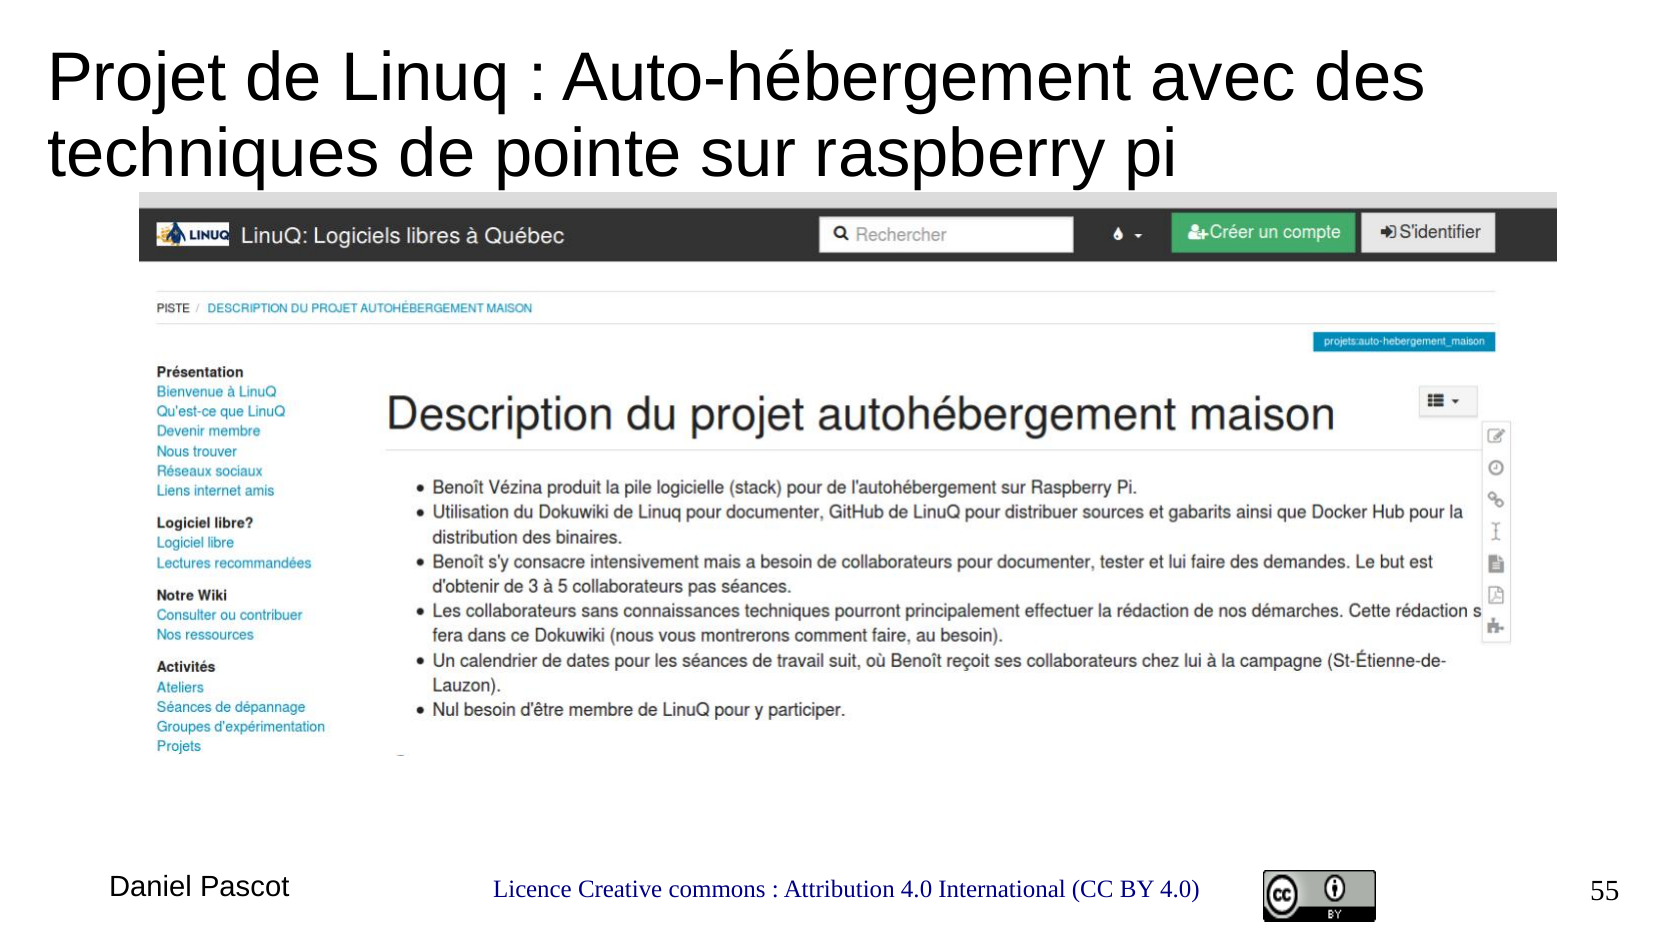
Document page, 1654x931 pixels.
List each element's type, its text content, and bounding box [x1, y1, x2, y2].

title Projet de Linuq : Auto-hébergement avec des techniques de pointe sur raspberry pi [47, 37, 1607, 193]
picture [1263, 870, 1376, 922]
picture [139, 192, 1557, 756]
